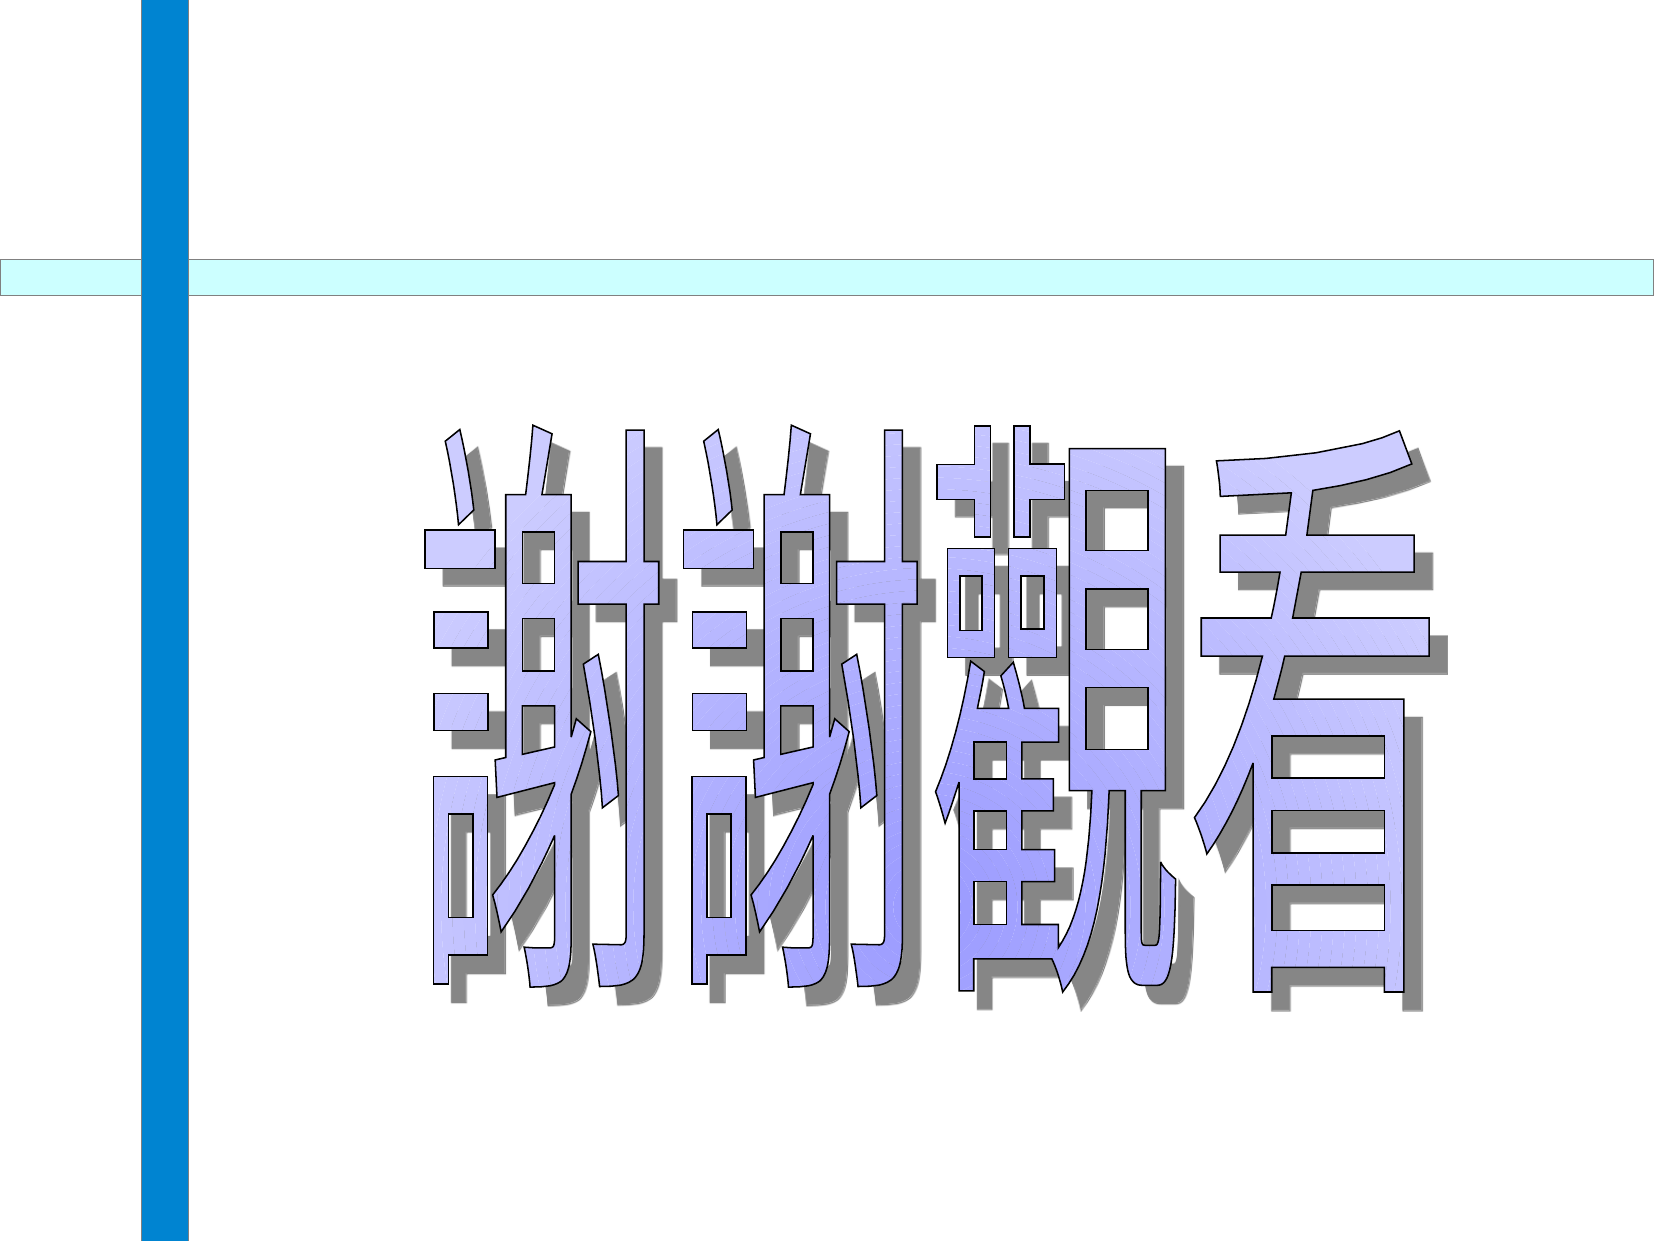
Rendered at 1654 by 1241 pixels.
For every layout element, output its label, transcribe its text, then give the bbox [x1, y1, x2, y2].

text_box 謝謝觀看 [583, 654, 619, 808]
text_box 謝謝觀看 [935, 448, 1176, 993]
text_box 謝謝觀看 [683, 530, 754, 569]
text_box 謝謝觀看 [703, 429, 733, 525]
text_box 謝謝觀看 [1008, 548, 1057, 658]
text_box 謝謝觀看 [492, 425, 591, 988]
text_box 謝謝觀看 [445, 429, 474, 525]
text_box 謝謝觀看 [836, 430, 918, 987]
text_box 謝謝觀看 [692, 611, 747, 649]
text_box 謝謝觀看 [937, 425, 991, 538]
text_box 謝謝觀看 [433, 776, 488, 985]
text_box 謝謝觀看 [433, 693, 489, 731]
text_box 謝謝觀看 [691, 776, 746, 985]
text_box 謝謝觀看 [578, 430, 659, 987]
text_box 謝謝觀看 [841, 654, 877, 808]
text_box 謝謝觀看 [947, 548, 995, 658]
text_box 謝謝觀看 [692, 693, 747, 731]
text_box 謝謝觀看 [1194, 430, 1430, 993]
text_box 謝謝觀看 [751, 425, 850, 988]
text_box 謝謝觀看 [433, 611, 489, 649]
text_box 謝謝觀看 [425, 530, 495, 569]
text_box 謝謝觀看 [1014, 425, 1065, 538]
